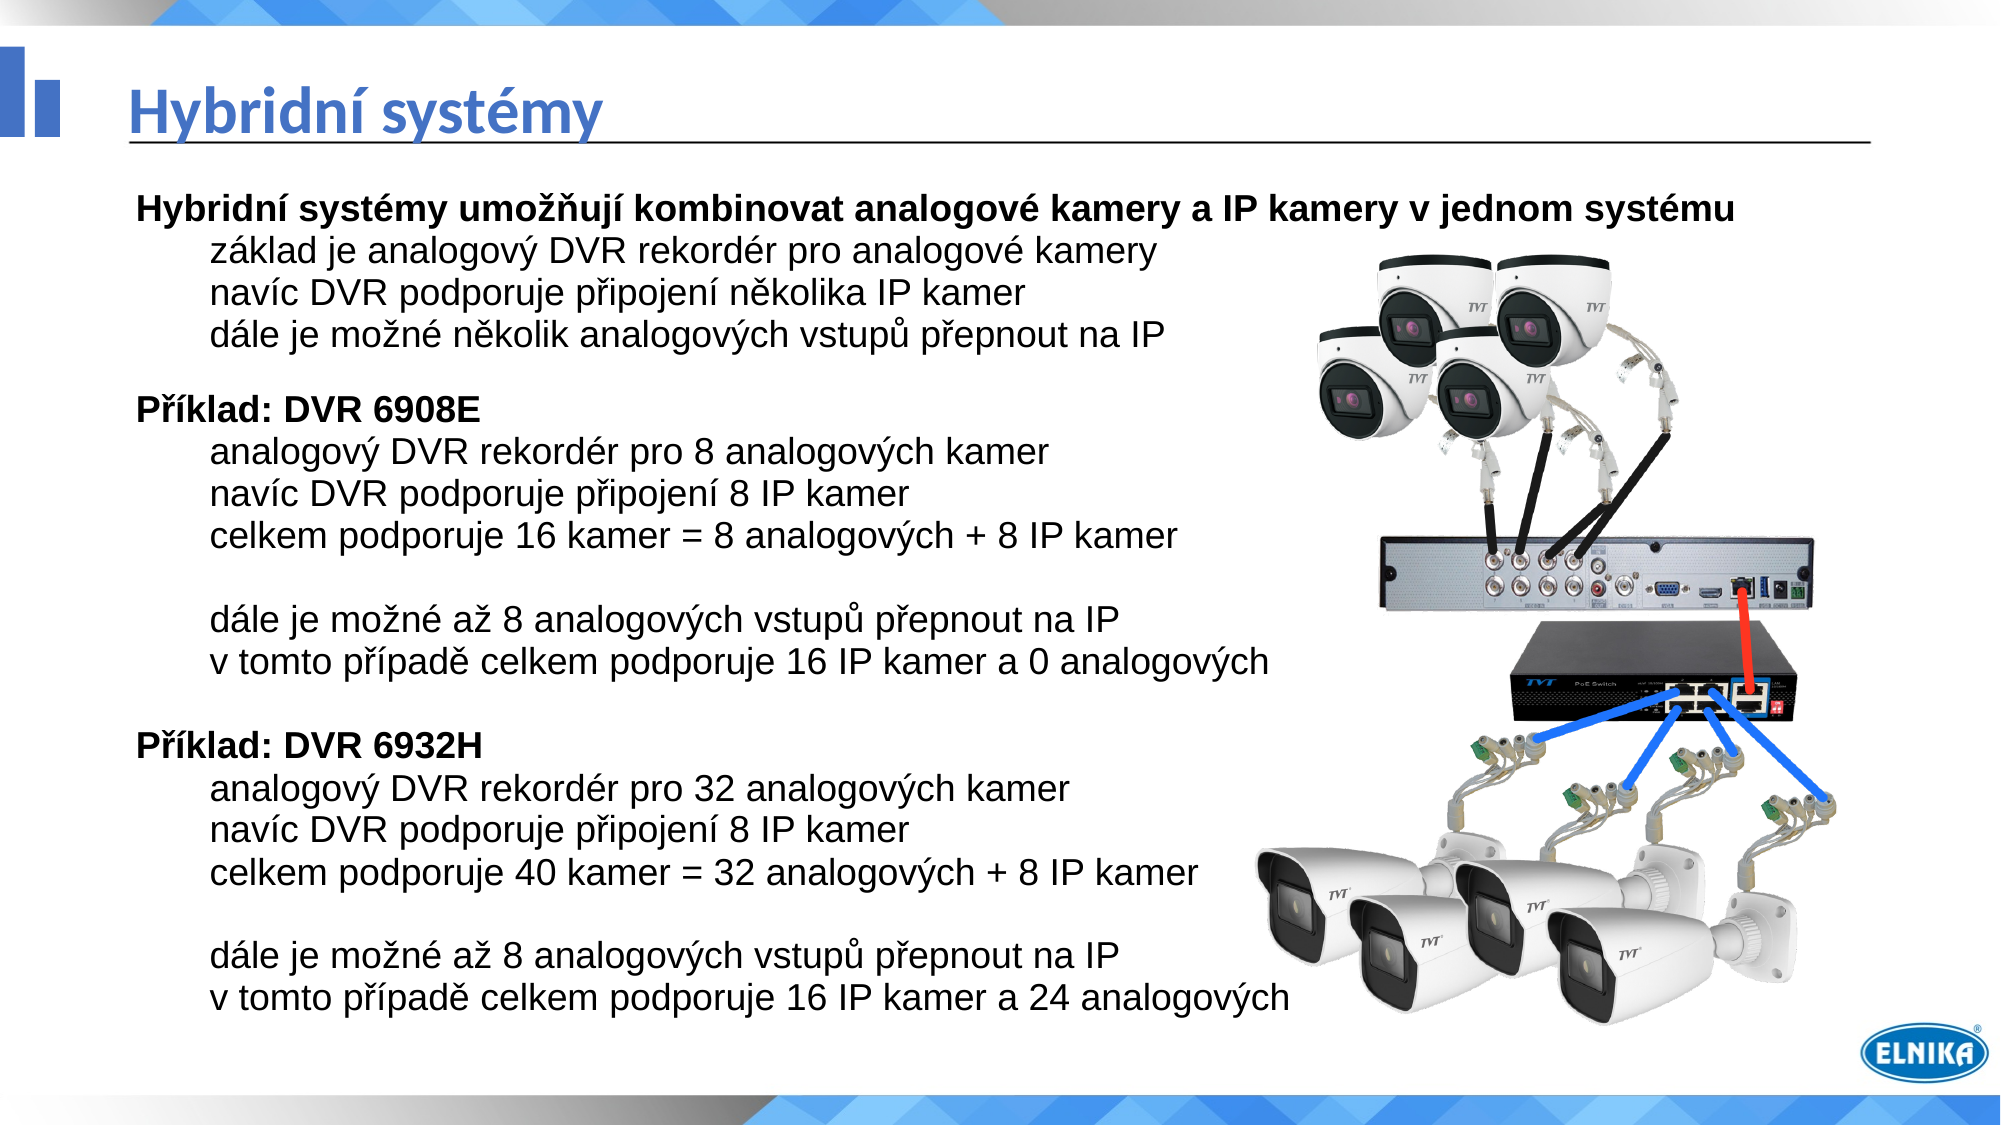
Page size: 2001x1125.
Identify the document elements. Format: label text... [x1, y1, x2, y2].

text_box Příklad: DVR 6932H analogový DVR rekordér pro 32 analogových kamer navíc DVR podporuje připojení 8 IP kamer celkem podporuje 40 kamer = 32 analogových + 8 IP kamer dále je možné až 8 analogových vstupů přepnout na IP v tomto případě celkem podporuje 16 IP kamer a 24 analogových [118, 714, 1329, 1072]
picture [0, 0, 2001, 1125]
text_box Hybridní systémy umožňují kombinovat analogové kamery a IP kamery v jednom systému základ je analogový DVR rekordér pro analogové kamery navíc DVR podporuje připojení několika IP kamer dále je možné několik analogových vstupů přepnout na IP [118, 177, 1861, 377]
text_box Příklad: DVR 6908E analogový DVR rekordér pro 8 analogových kamer navíc DVR podporuje připojení 8 IP kamer celkem podporuje 16 kamer = 8 analogových + 8 IP kamer dále je možné až 8 analogových vstupů přepnout na IP v tomto případě celkem podporuje 16 IP kamer a 0 analogových [118, 377, 1231, 714]
text_box Hybridní systémy [78, 58, 1152, 154]
